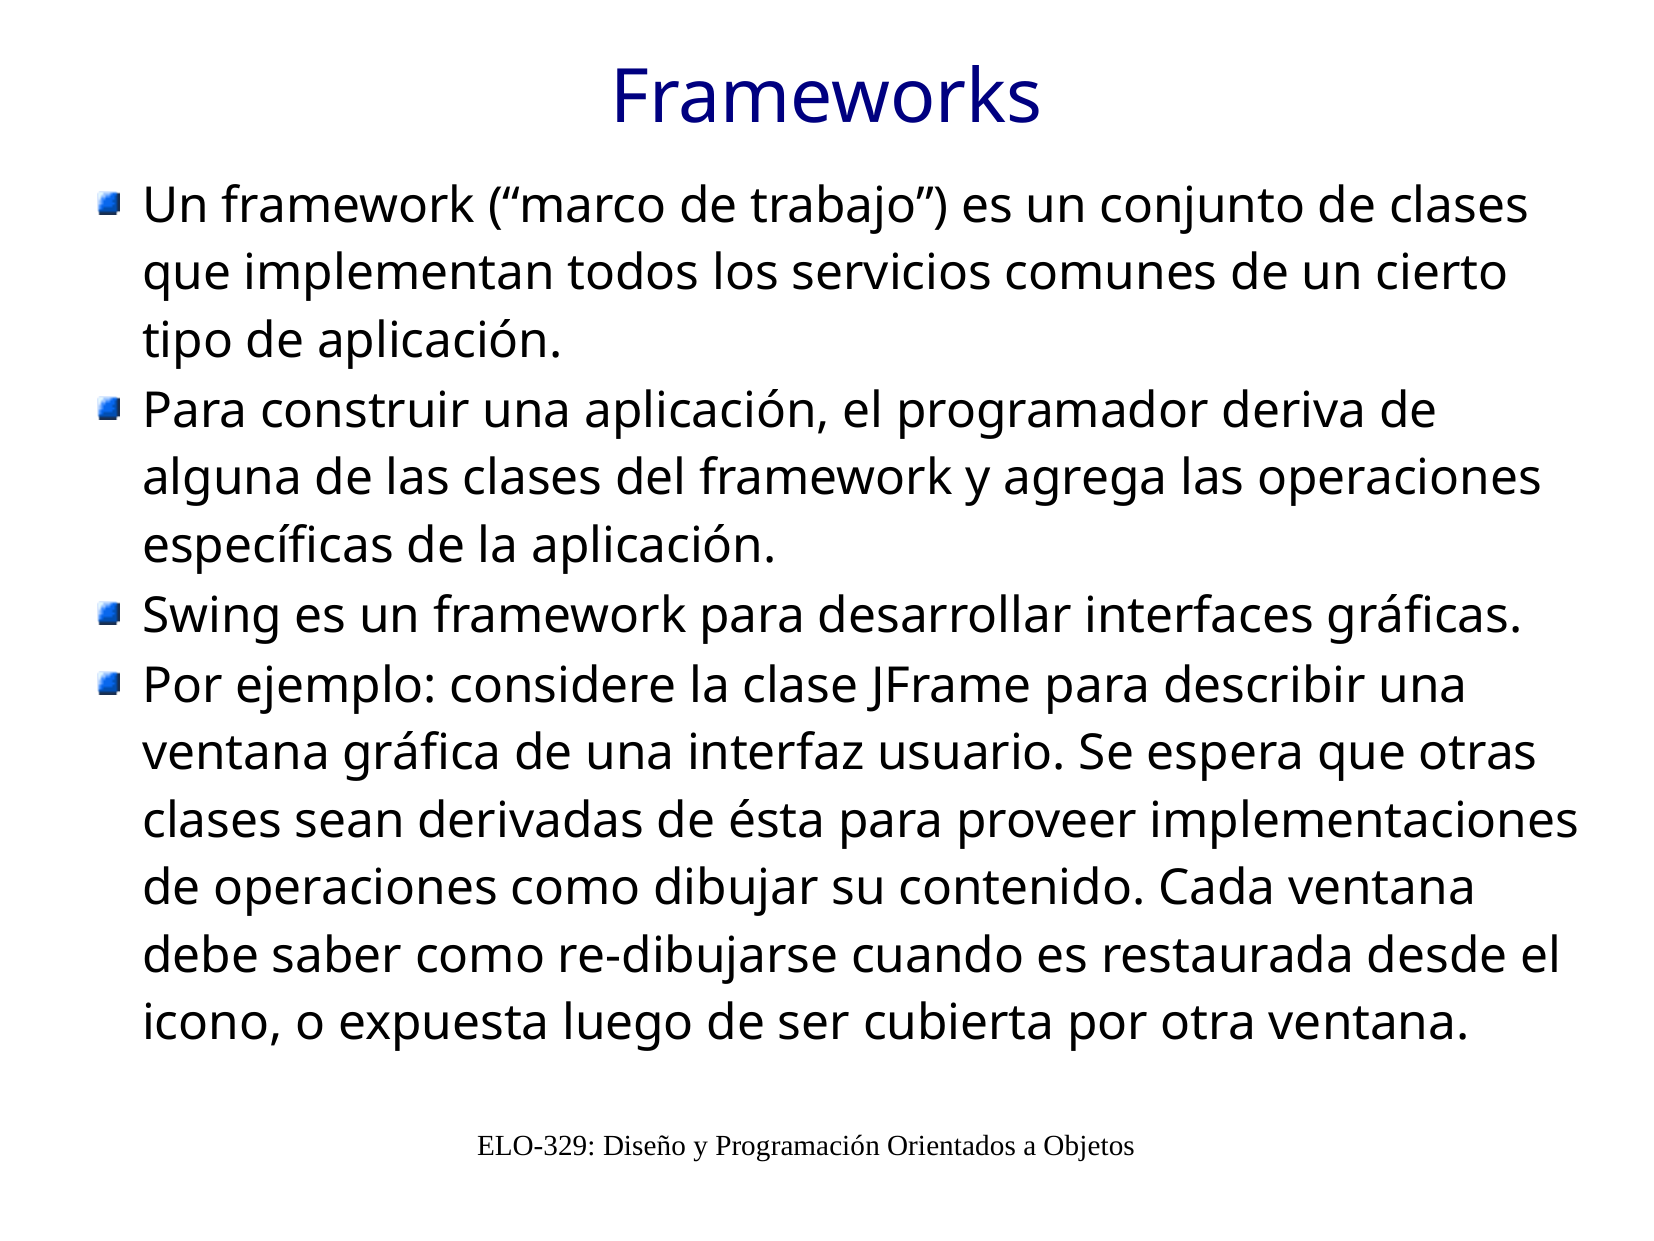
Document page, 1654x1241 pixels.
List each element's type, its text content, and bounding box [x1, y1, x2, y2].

title Frameworks [82, 43, 1571, 145]
list Un framework (“marco de trabajo”) es un conjunto de clases que implementan todos los servicios comunes de un cierto tipo de aplicación. Para construir una aplicación, el programador deriva de alguna de las clases del framework y agrega las operaciones específicas de la aplicación. Swing es un framework para desarrollar interfaces gráficas. Por ejemplo: considere la clase JFrame para describir una ventana gráfica de una interfaz usuario. Se espera que otras clases sean derivadas de ésta para proveer implementaciones de operaciones como dibujar su contenido. Cada ventana debe saber como re-dibujarse cuando es restaurada desde el icono, o expuesta luego de ser cubierta por otra ventana. [81, 169, 1604, 1099]
